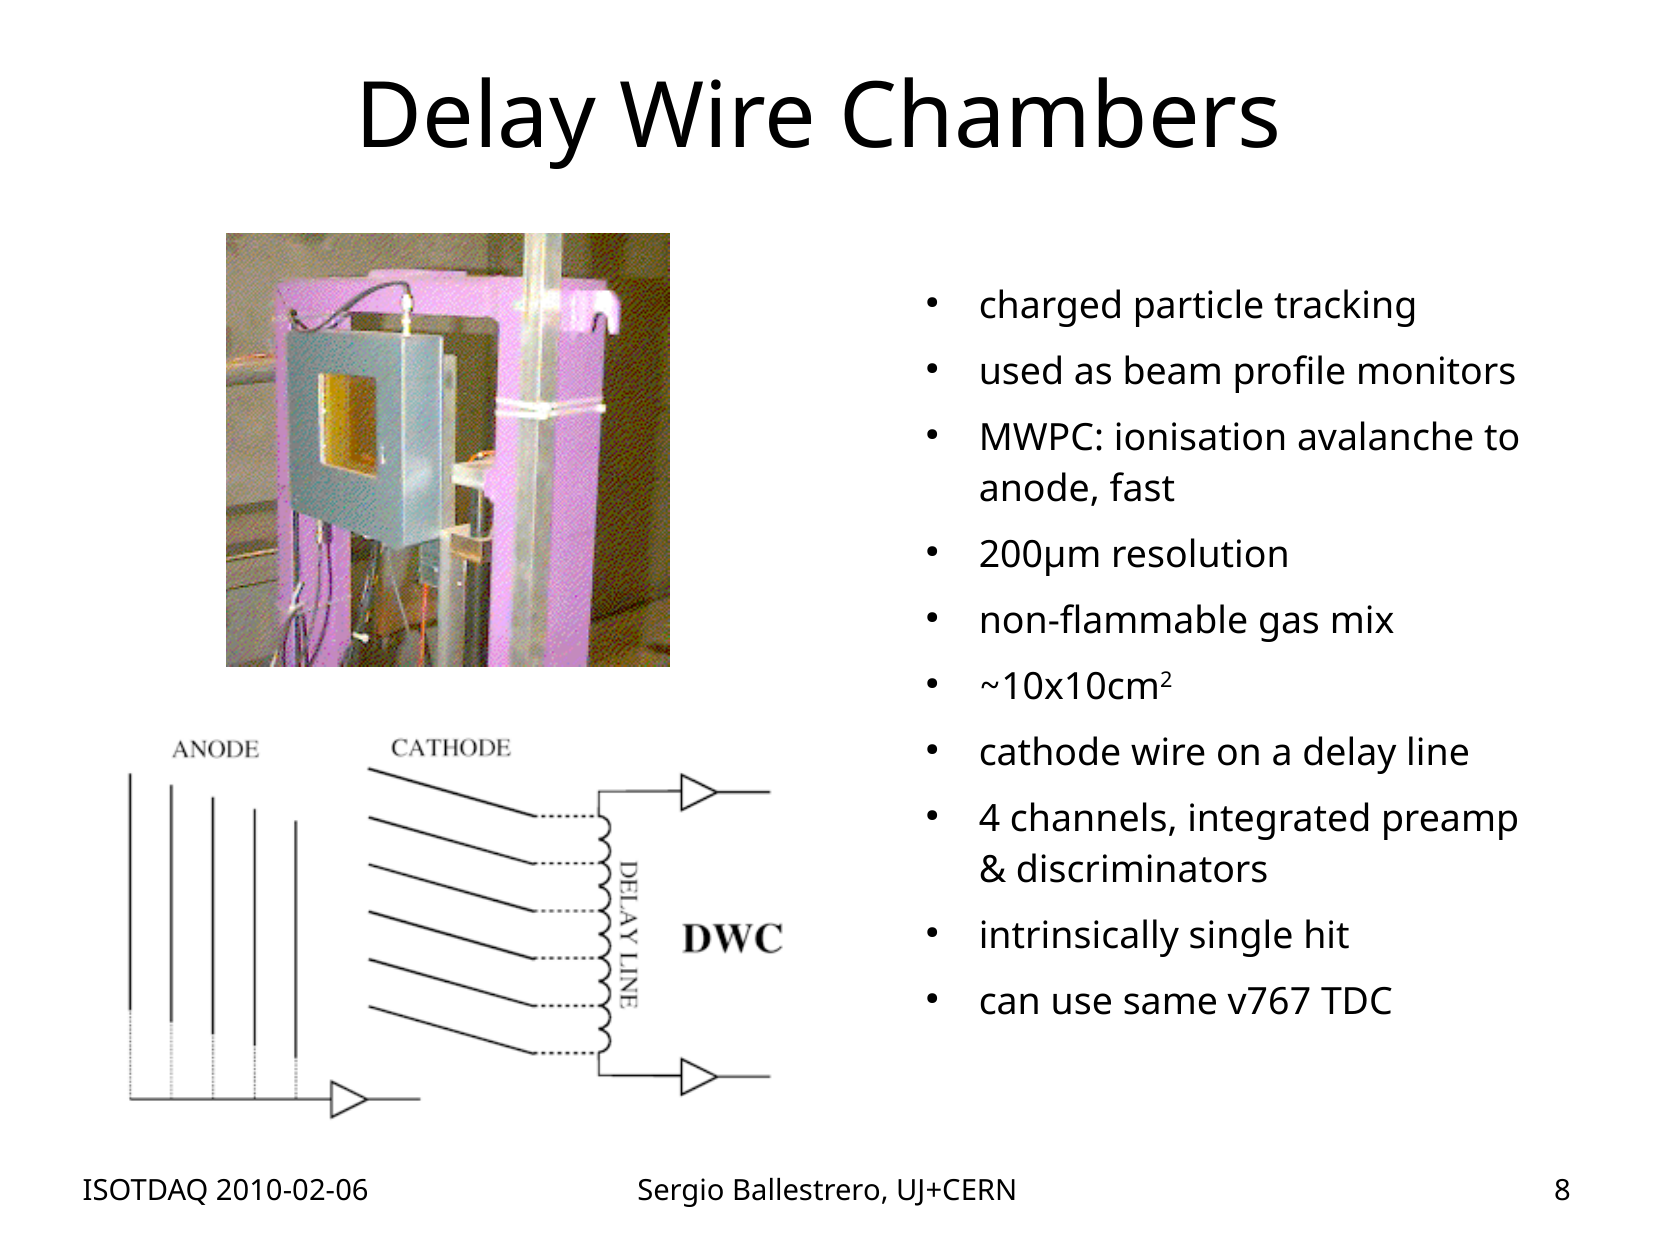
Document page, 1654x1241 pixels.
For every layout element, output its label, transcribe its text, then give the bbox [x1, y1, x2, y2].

picture [112, 725, 799, 1122]
title Delay Wire Chambers [75, 37, 1564, 188]
list charged particle tracking used as beam profile monitors MWPC: ionisation avalanche to anode, fast 200µm resolution non-flammable gas mix ~10x10cm2 cathode wire on a delay line 4 channels, integrated preamp & discriminators intrinsically single hit can use same v767 TDC [907, 278, 1542, 1097]
picture [226, 233, 670, 667]
